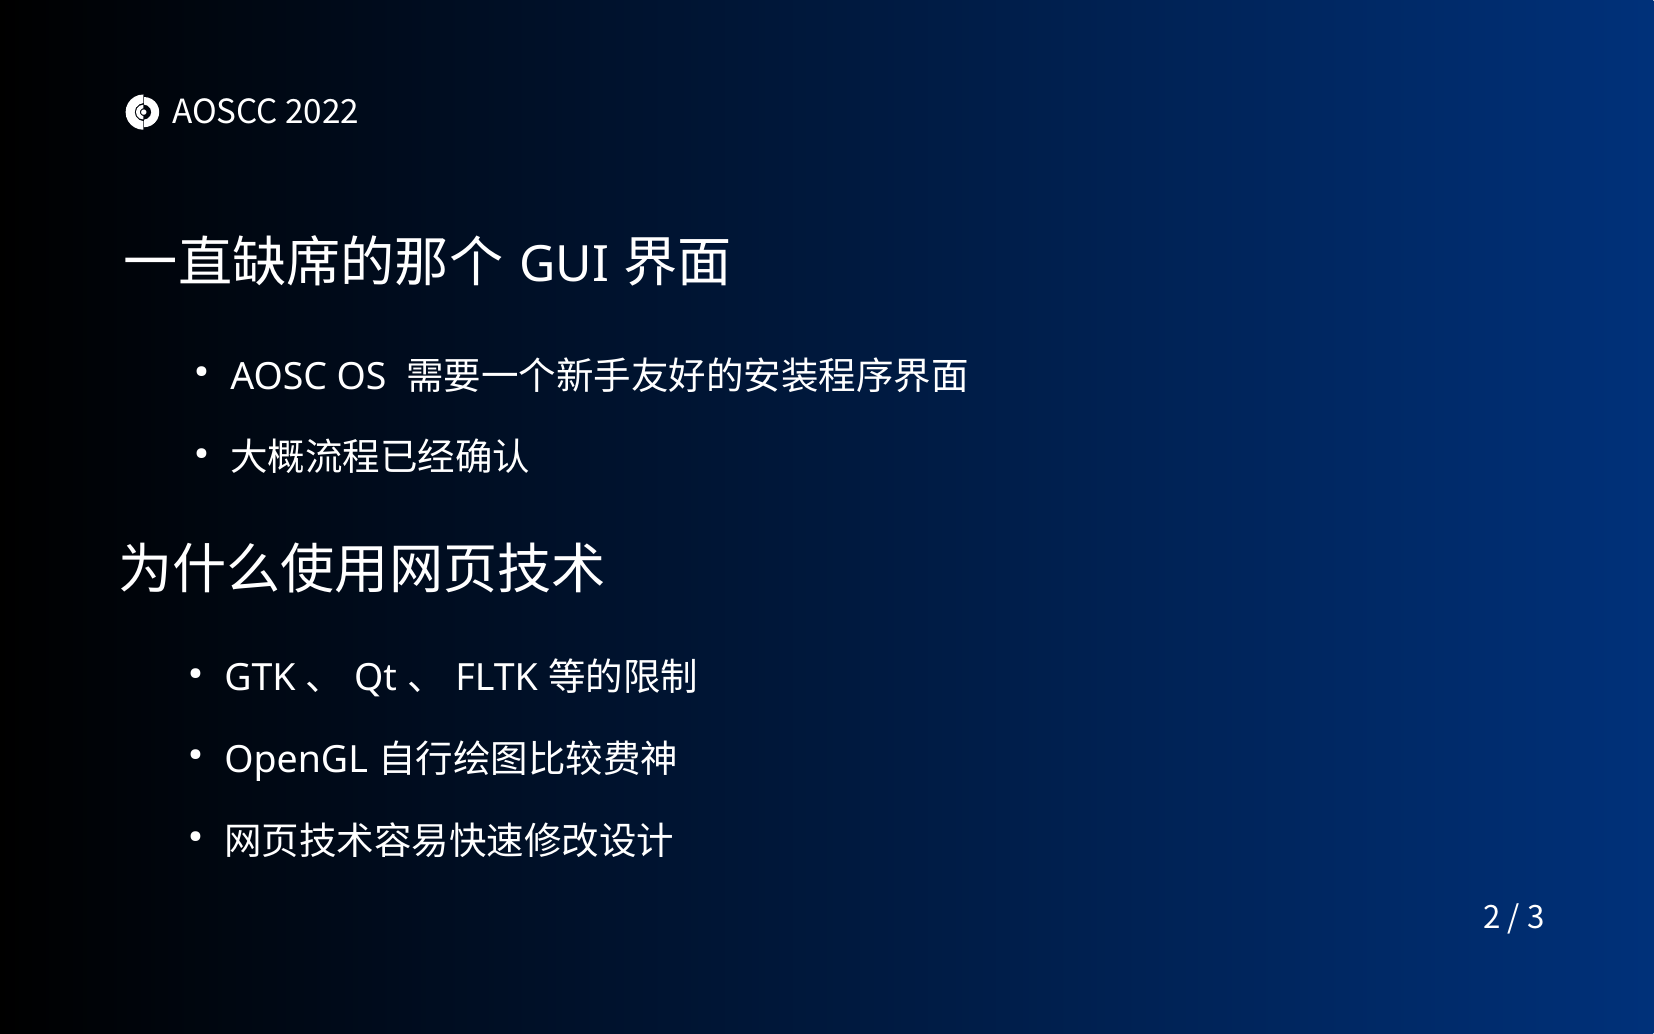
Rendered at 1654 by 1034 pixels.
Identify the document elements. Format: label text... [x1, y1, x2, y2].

subtitle 一直缺席的那个GUI界面 [124, 218, 1536, 297]
text_box 为什么使用网页技术 [118, 525, 1530, 605]
text_box GTK、Qt、FLTK等的限制 OpenGL自行绘图比较费神 网页技术容易快速修改设计 [118, 620, 1530, 865]
text_box AOSCC 2022 [172, 84, 1654, 134]
text_box AOSC OS 需要一个新手友好的安装程序界面 大概流程已经确认 [124, 318, 1536, 485]
picture [118, 88, 167, 136]
text_box <编号> / 3 [1086, 885, 1560, 957]
